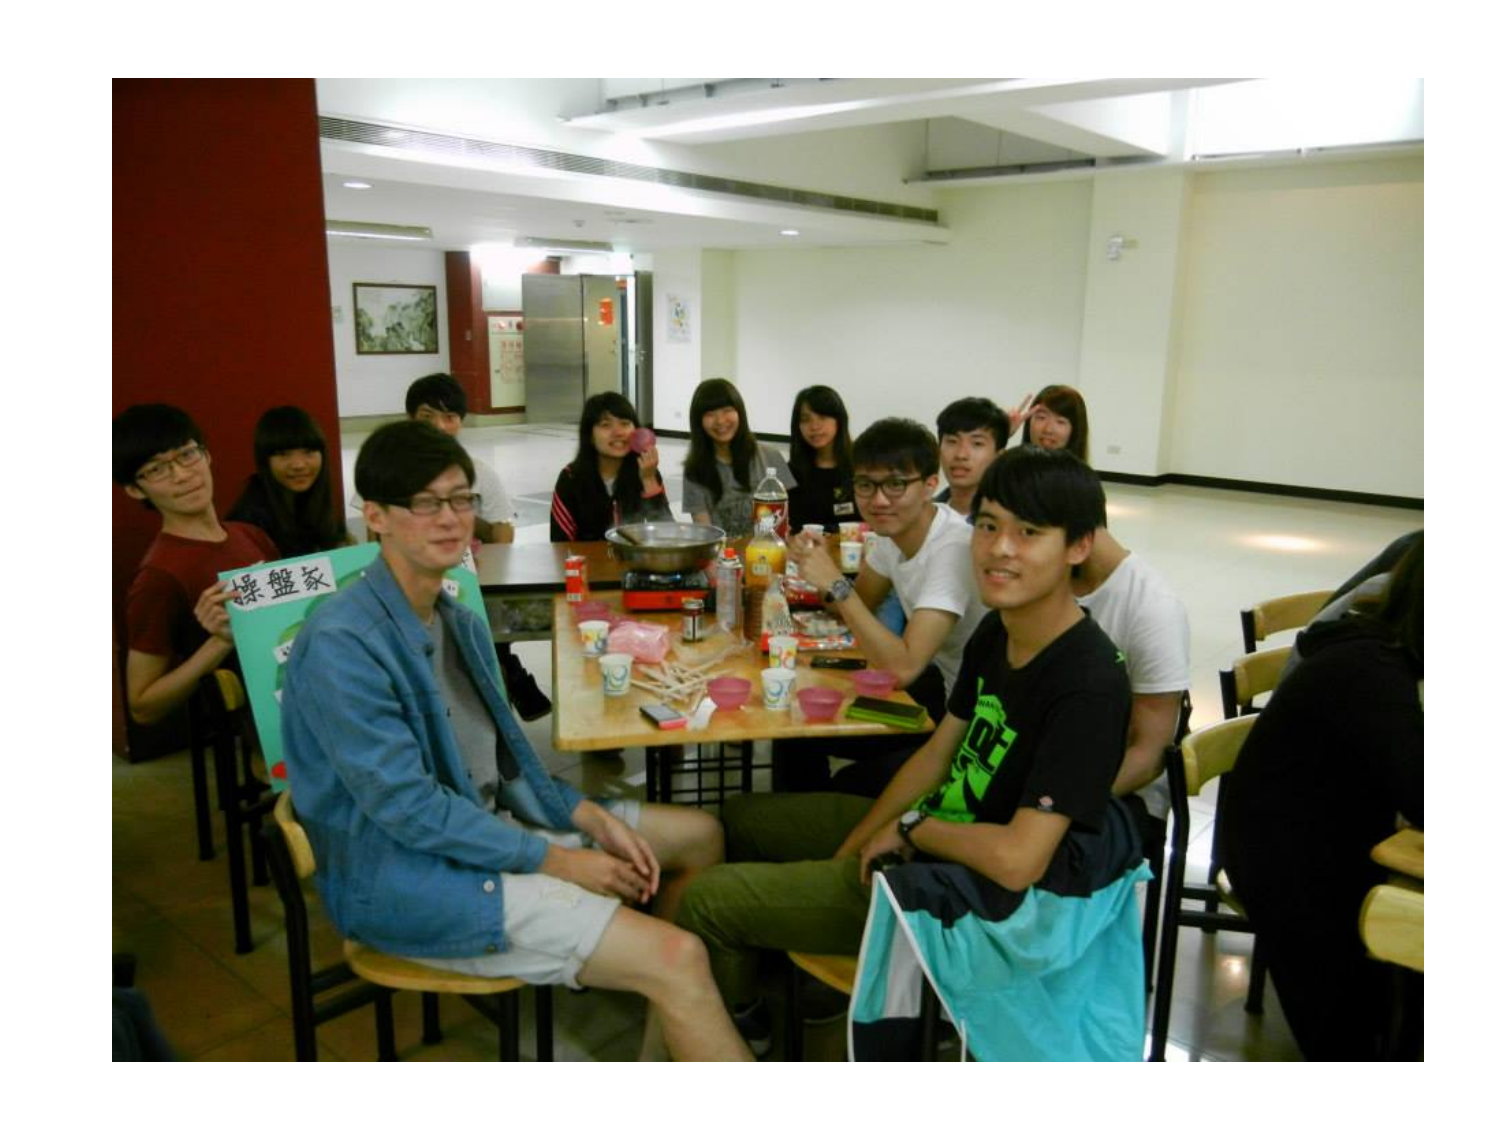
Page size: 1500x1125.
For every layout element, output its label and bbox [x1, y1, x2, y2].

picture [112, 78, 1424, 1062]
title [75, 45, 1425, 233]
